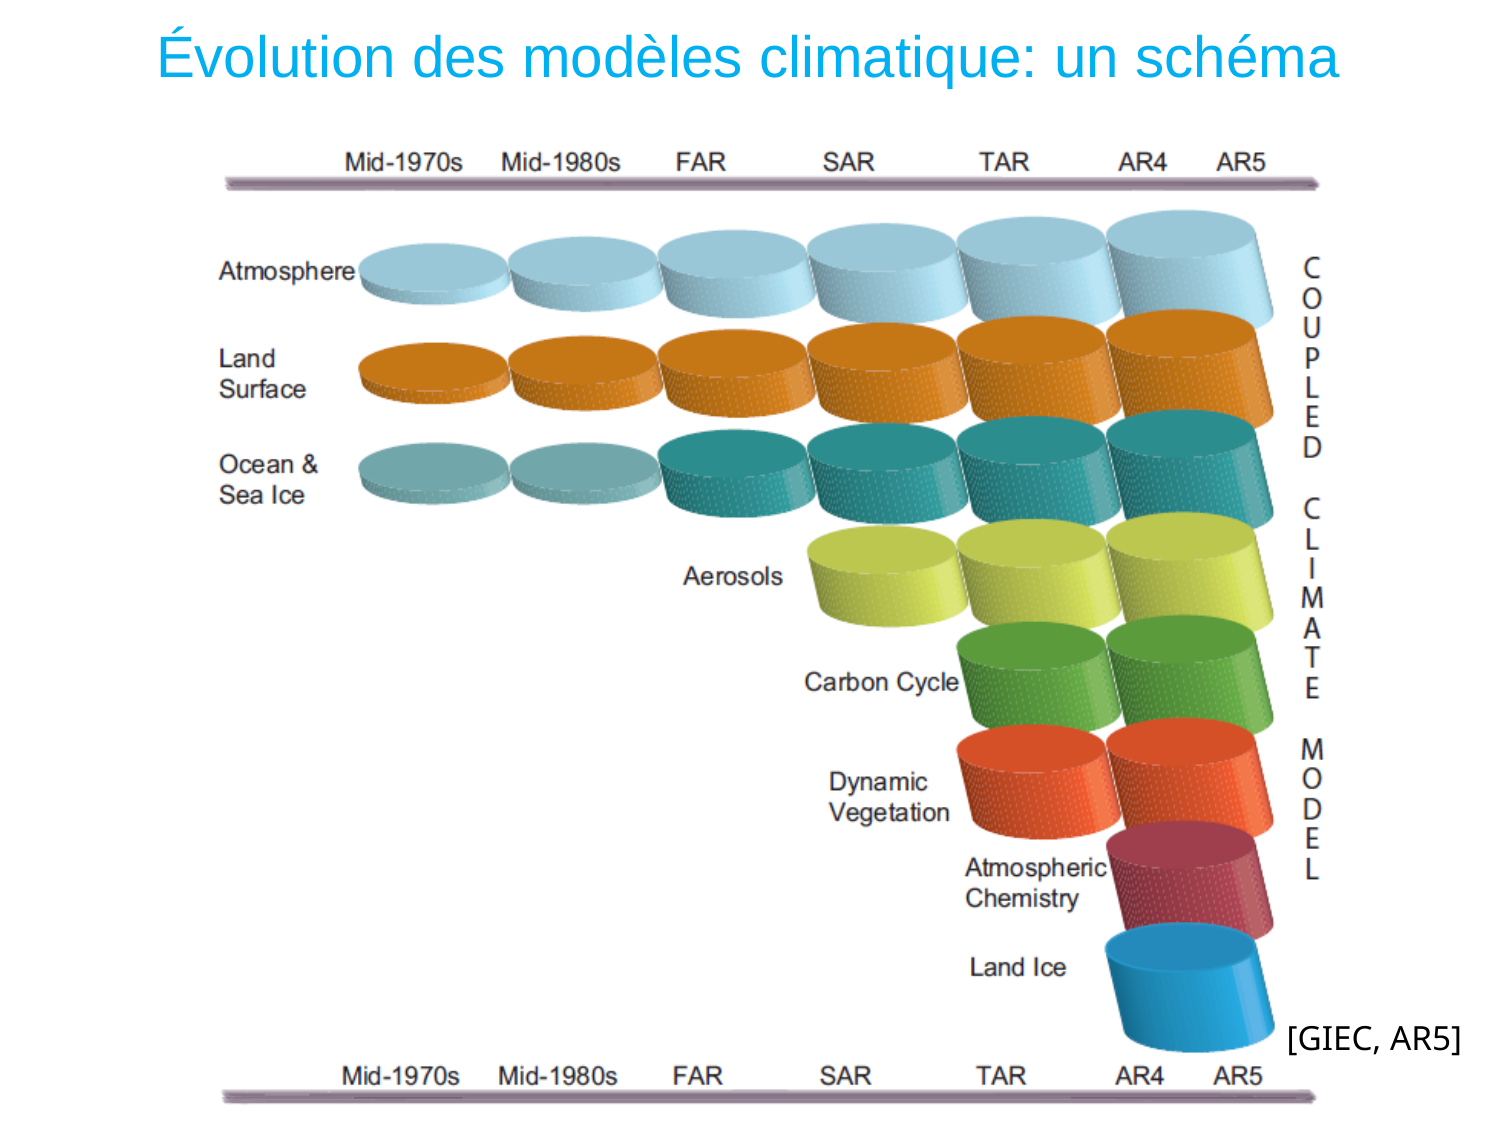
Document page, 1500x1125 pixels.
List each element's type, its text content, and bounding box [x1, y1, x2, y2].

text_box [GIEC, AR5] [1271, 1009, 1500, 1066]
picture [193, 116, 1347, 1125]
text_box Évolution des modèles climatique: un schéma [73, 11, 1424, 114]
